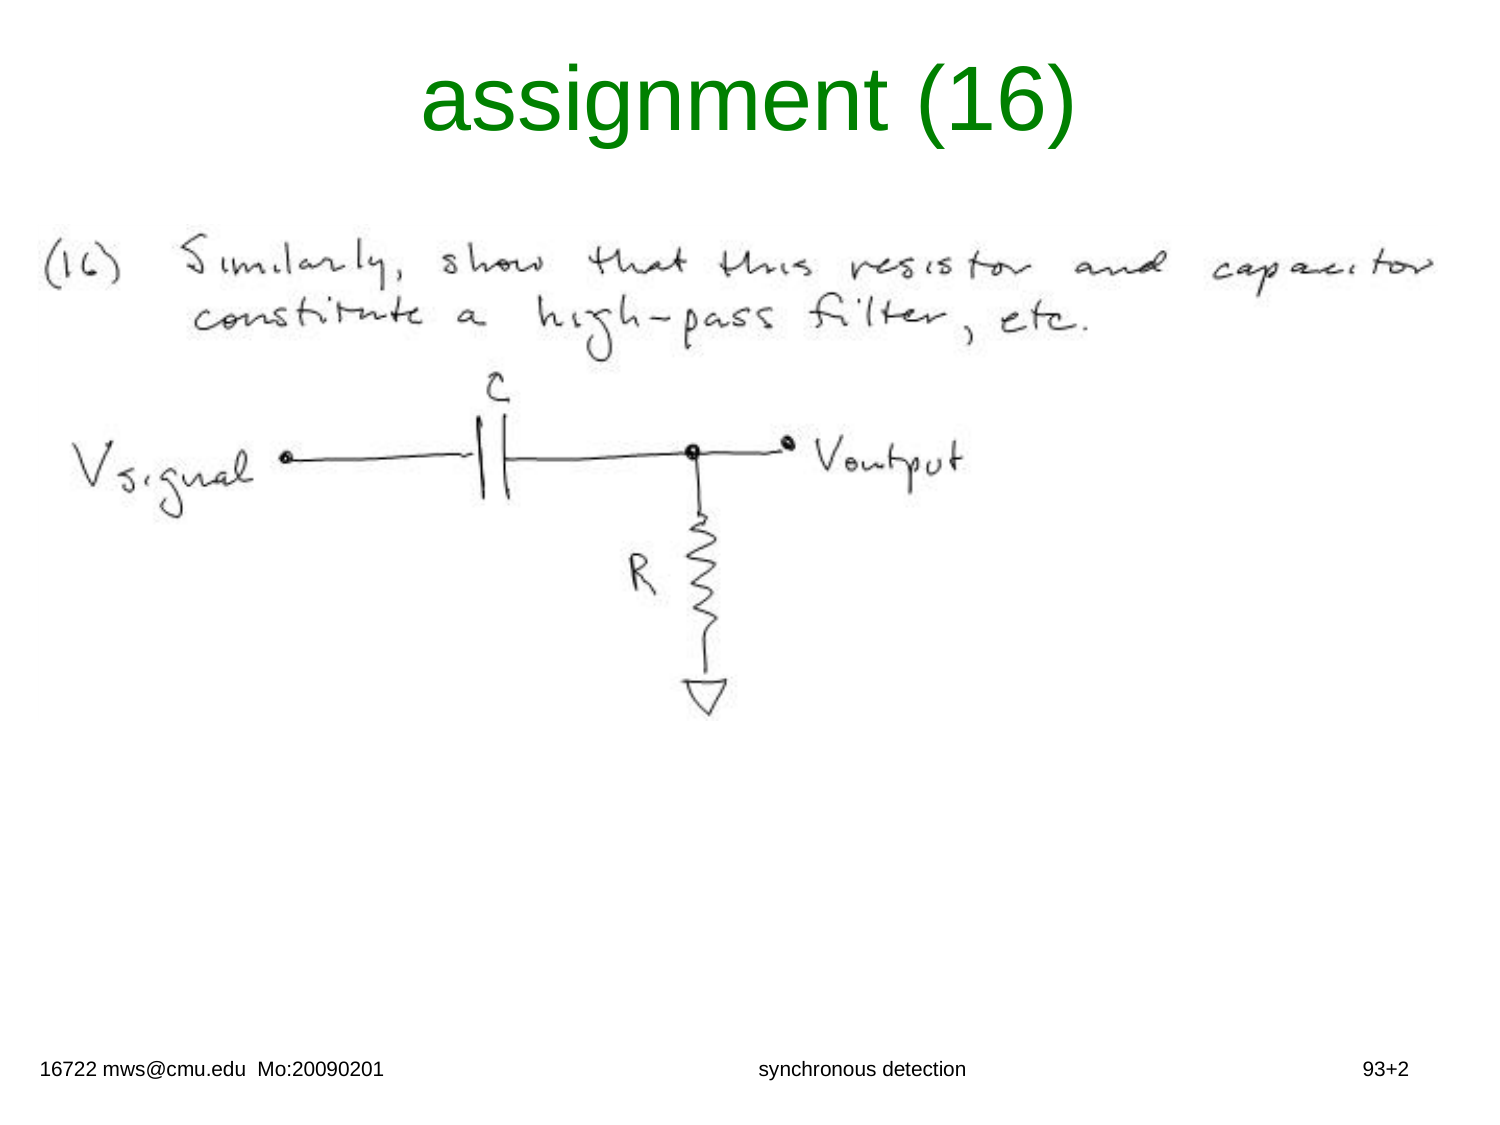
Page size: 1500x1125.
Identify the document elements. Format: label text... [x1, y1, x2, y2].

title assignment (16) [24, 43, 1474, 155]
picture [37, 224, 1438, 721]
